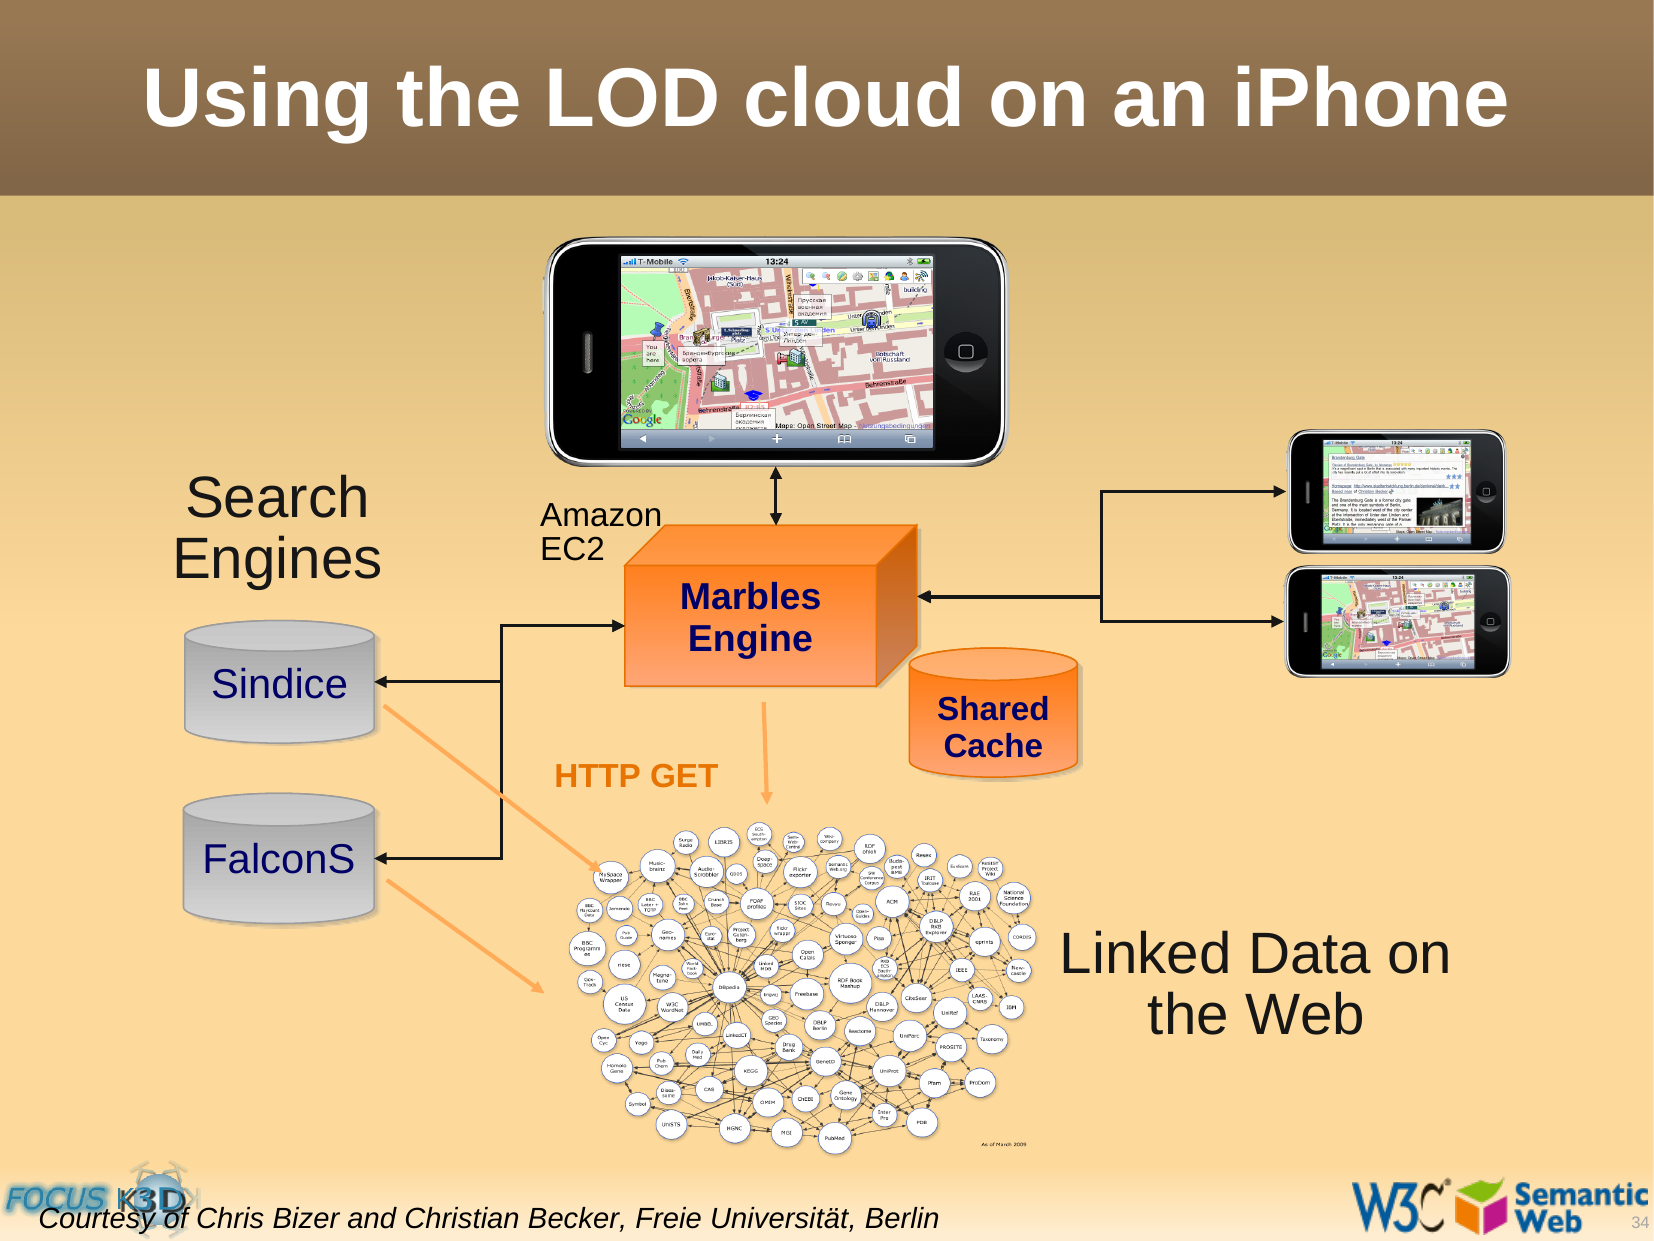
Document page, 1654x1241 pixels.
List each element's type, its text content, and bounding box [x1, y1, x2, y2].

text_box HTTP GET [539, 747, 734, 803]
text_box Marbles Engine [624, 566, 876, 687]
text_box Amazon EC2 [525, 486, 687, 576]
text_box Shared Cache [909, 666, 1078, 778]
text_box Search Engines [153, 453, 402, 599]
title Using the LOD cloud on an iPhone [0, 0, 1654, 196]
text_box Sindice [184, 637, 375, 744]
picture [0, 196, 1654, 1241]
text_box Courtesy of Chris Bizer and Christian Becker, Freie Universität, Berlin [23, 1192, 950, 1241]
text_box FalconS [183, 810, 375, 924]
text_box Linked Data on the Web [1045, 909, 1468, 1055]
